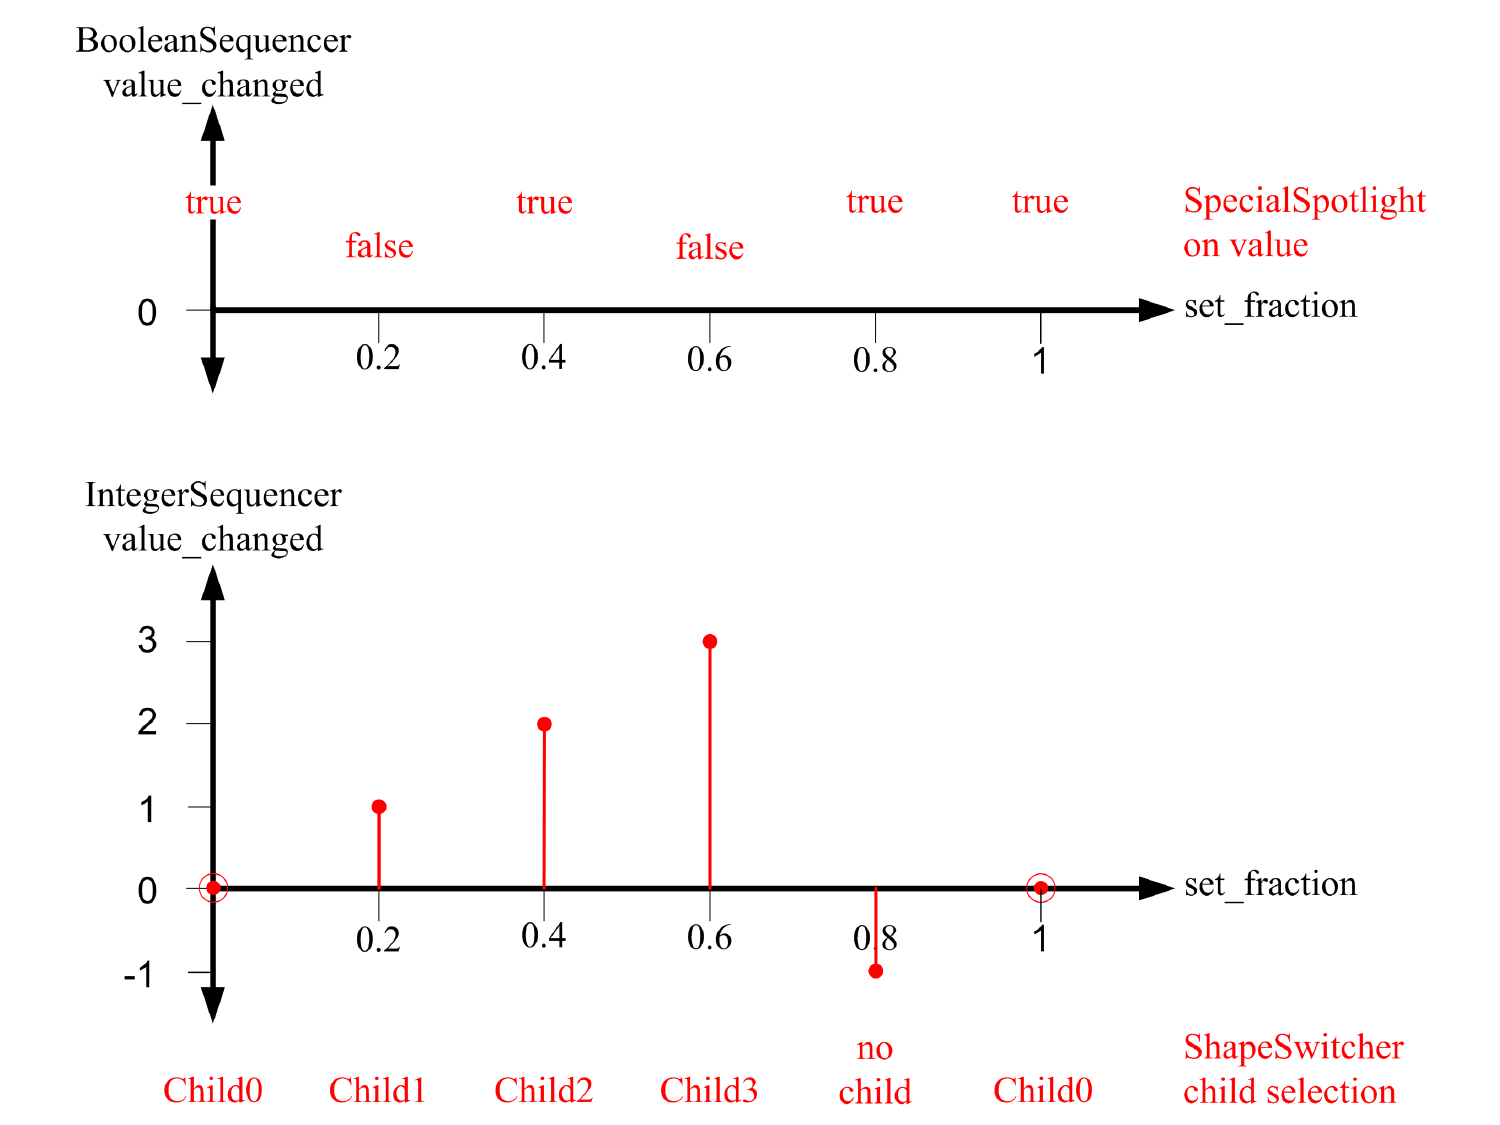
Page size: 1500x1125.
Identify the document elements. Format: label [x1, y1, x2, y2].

picture [75, 13, 1426, 1114]
